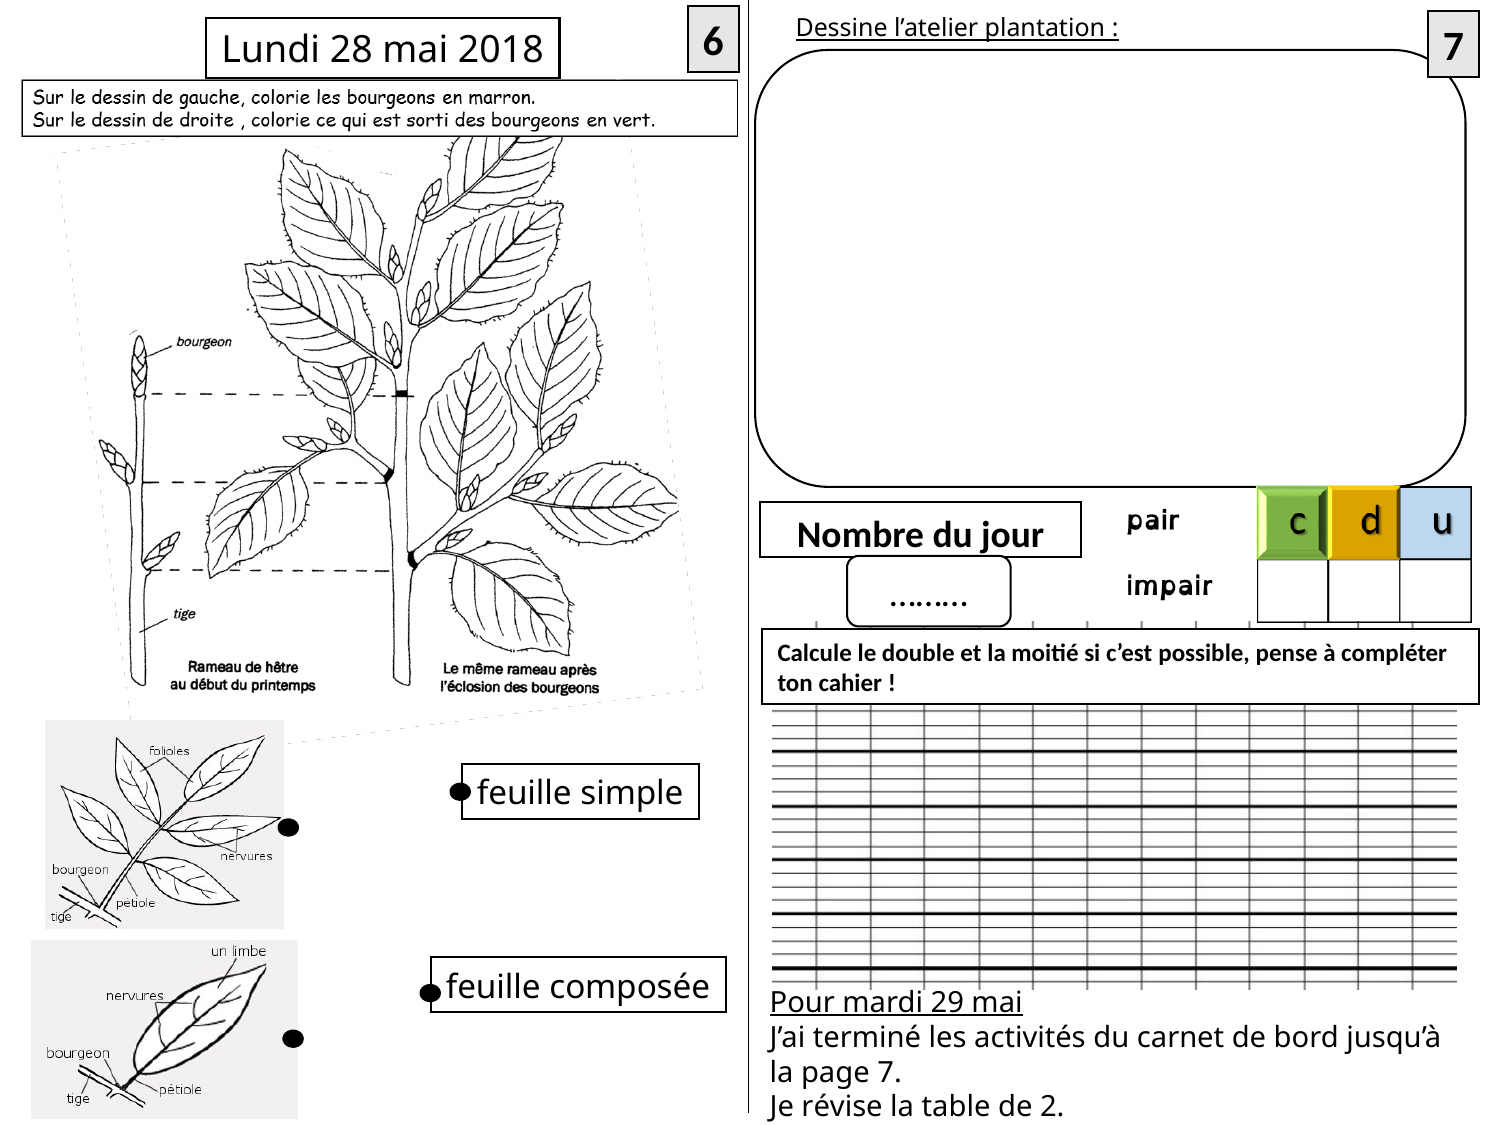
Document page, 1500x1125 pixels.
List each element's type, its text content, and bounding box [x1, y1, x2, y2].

text_box [278, 819, 298, 836]
text_box ……… [847, 555, 1011, 627]
text_box [755, 49, 1466, 487]
text_box 7 [1428, 11, 1479, 77]
text_box feuille composée [431, 957, 726, 1012]
text_box feuille simple [462, 764, 699, 819]
text_box Pour mardi 29 mai J’ai terminé les activités du carnet de bord jusqu’à la page 7. Je révise la table de 2. [755, 975, 1457, 1125]
text_box Dessine l’atelier plantation : [781, 4, 1134, 49]
picture [772, 479, 1473, 629]
picture [1109, 497, 1231, 620]
text_box [420, 985, 440, 1002]
picture [31, 940, 298, 1119]
text_box [450, 783, 470, 800]
picture [20, 78, 738, 929]
text_box Nombre du jour [760, 502, 1081, 557]
picture [772, 704, 1457, 975]
text_box Calcule le double et la moitié si c’est possible, pense à compléter ton cahier ! [762, 629, 1479, 704]
text_box 6 [688, 6, 739, 72]
text_box [283, 1030, 303, 1047]
text_box Lundi 28 mai 2018 [206, 18, 559, 78]
